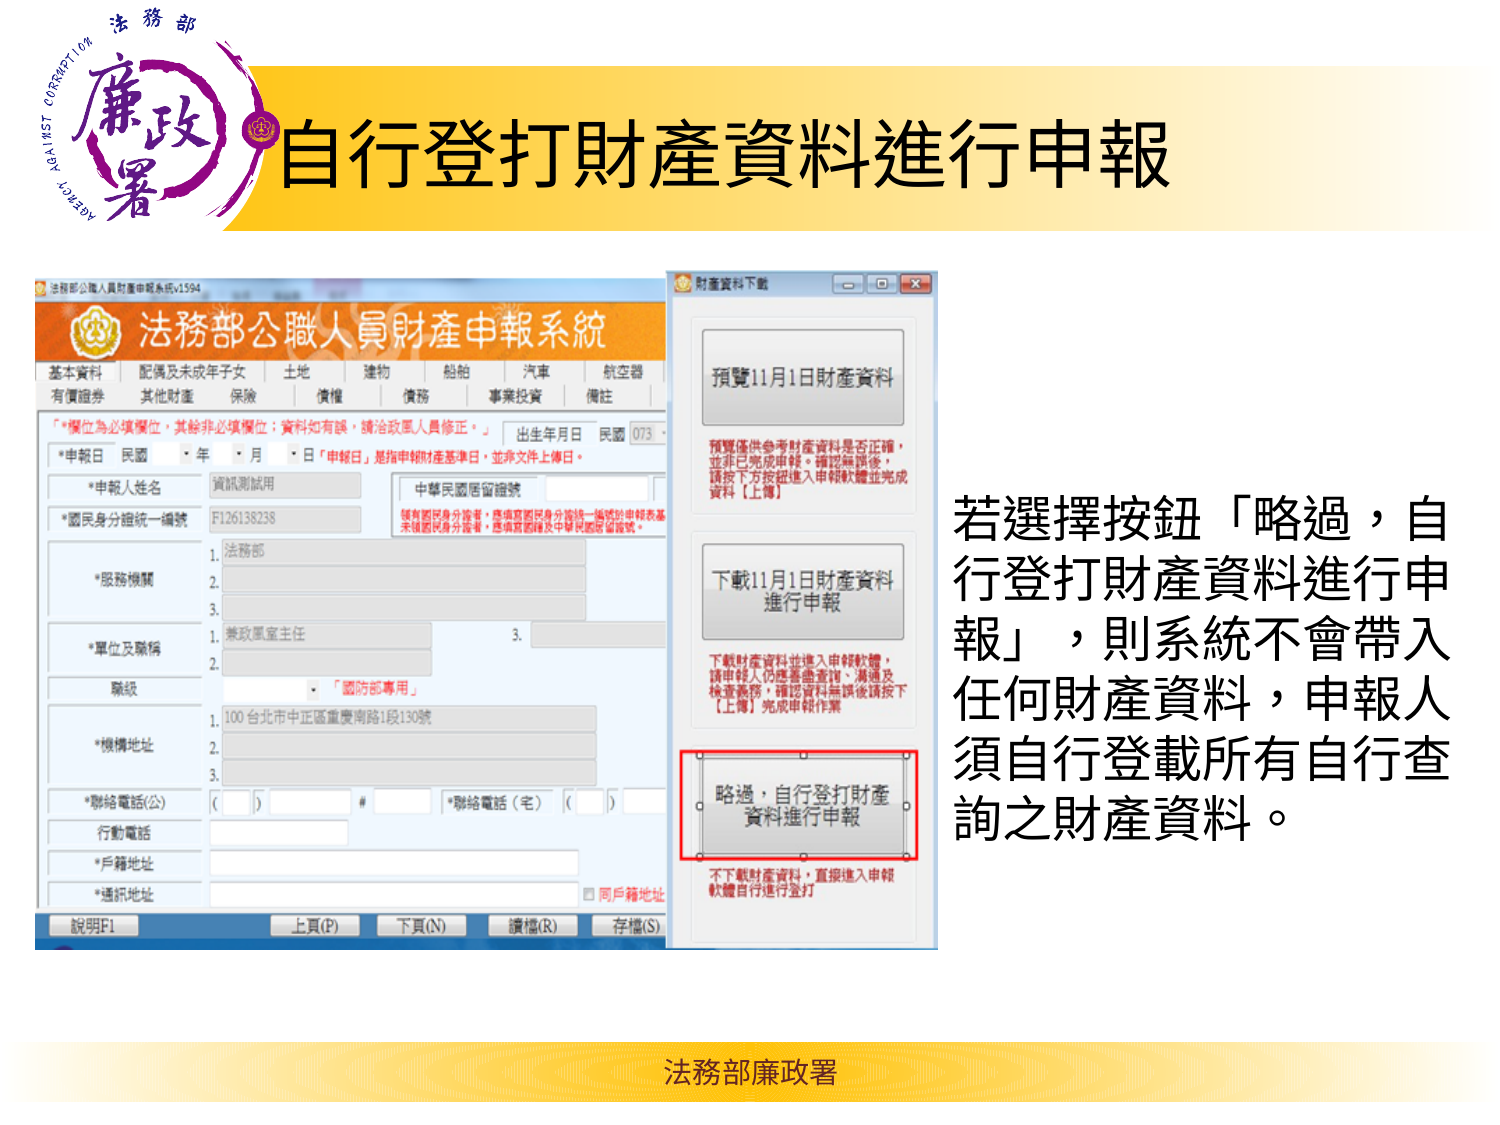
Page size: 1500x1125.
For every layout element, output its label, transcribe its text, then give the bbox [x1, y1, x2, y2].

text_box 若選擇按鈕「略過，自行登打財產資料進行申報」，則系統不會帶入任何財產資料，申報人須自行登載所有自行查詢之財產資料。 [938, 480, 1477, 856]
text_box 法務部廉政署 [513, 1046, 989, 1107]
picture [35, 269, 938, 950]
title 自行登打財產資料進行申報 [257, 70, 1500, 235]
